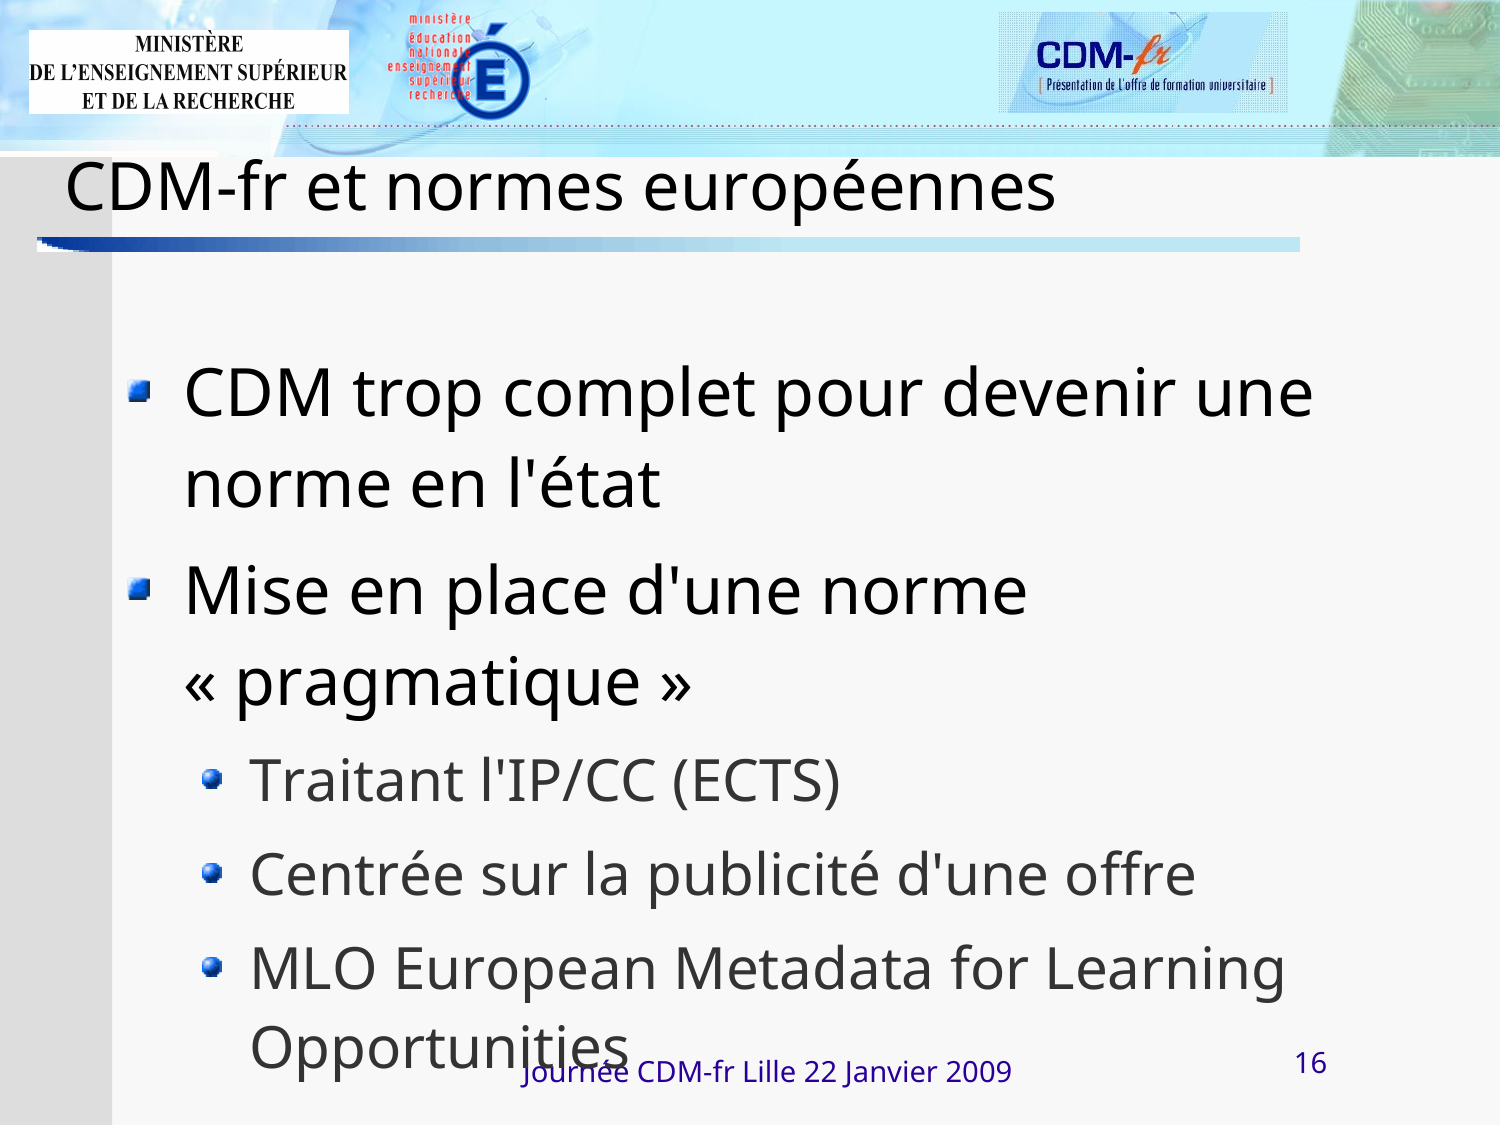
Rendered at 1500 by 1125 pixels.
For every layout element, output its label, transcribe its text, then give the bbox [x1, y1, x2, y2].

list CDM trop complet pour devenir une norme en l'état Mise en place d'une norme « pragmatique » Traitant l'IP/CC (ECTS) Centrée sur la publicité d'une offre MLO European Metadata for Learning Opportunities [112, 337, 1388, 1012]
picture [0, 0, 1500, 157]
picture [37, 237, 1300, 252]
title CDM-fr et normes européennes [50, 137, 1463, 238]
